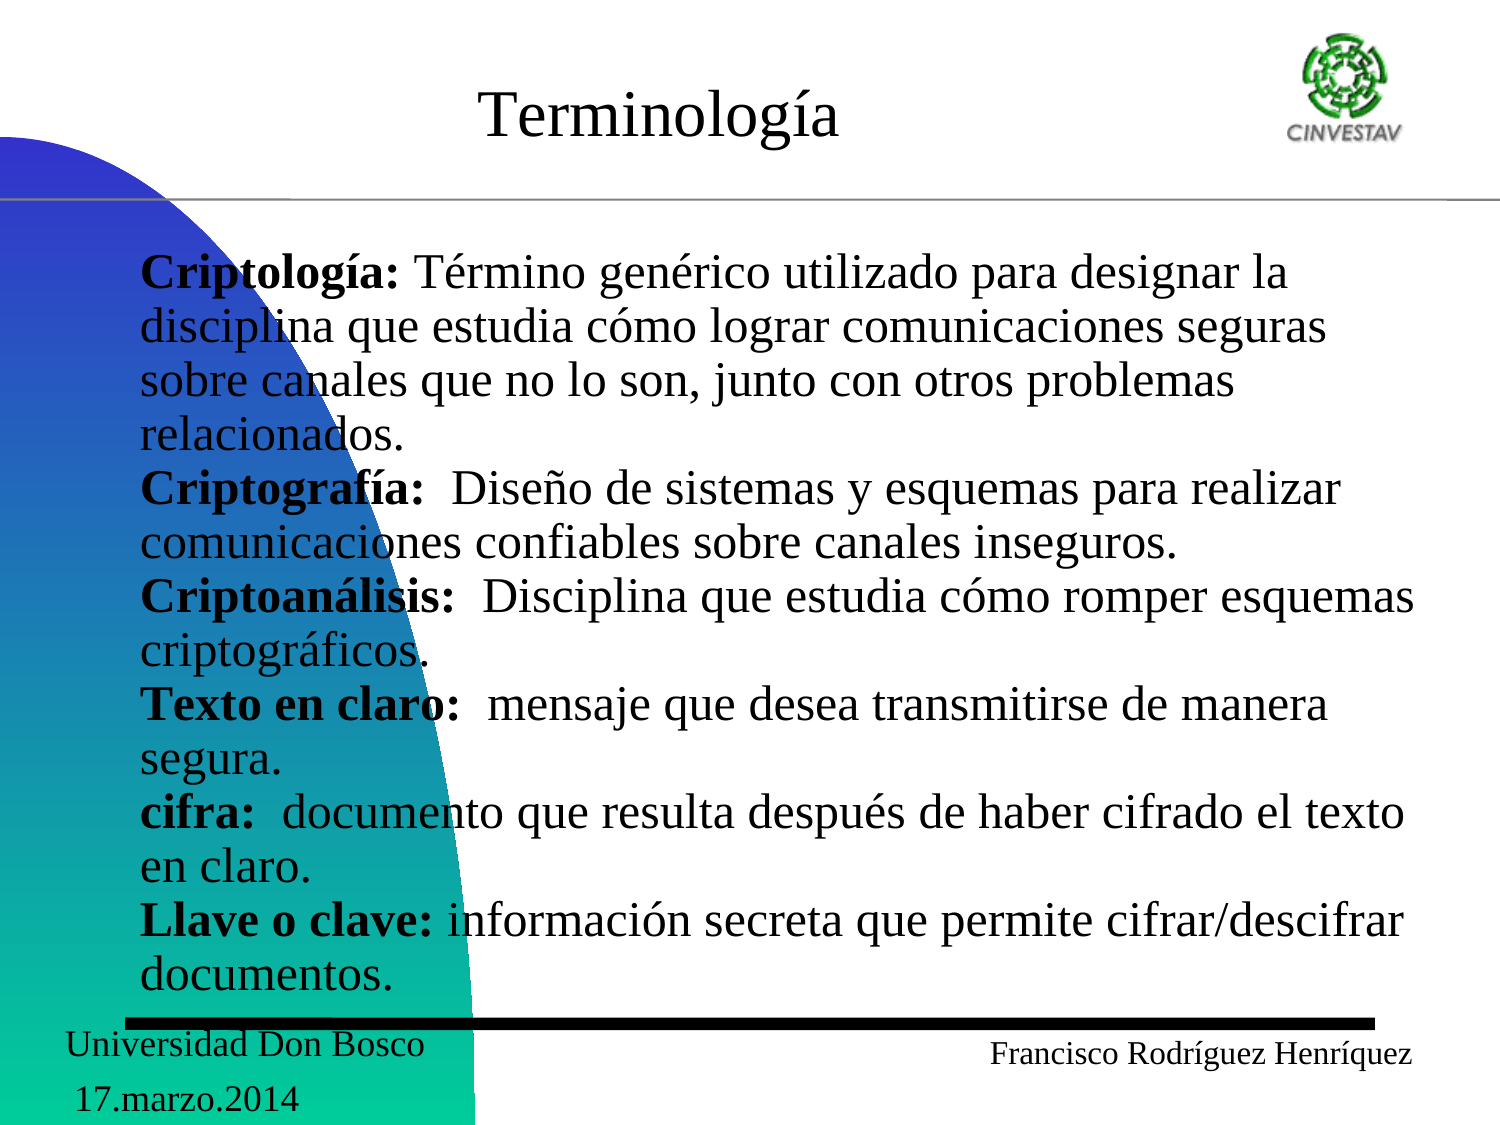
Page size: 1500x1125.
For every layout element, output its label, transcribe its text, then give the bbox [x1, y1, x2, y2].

text_box Criptología: Término genérico utilizado para designar la disciplina que estudia cómo lograr comunicaciones seguras sobre canales que no lo son, junto con otros problemas relacionados. Criptografía: Diseño de sistemas y esquemas para realizar comunicaciones confiables sobre canales inseguros. Criptoanálisis: Disciplina que estudia cómo romper esquemas criptográficos. Texto en claro: mensaje que desea transmitirse de manera segura. cifra: documento que resulta después de haber cifrado el texto en claro. Llave o clave: información secreta que permite cifrar/descifrar documentos. [125, 237, 1451, 1009]
text_box Terminología [462, 62, 988, 158]
